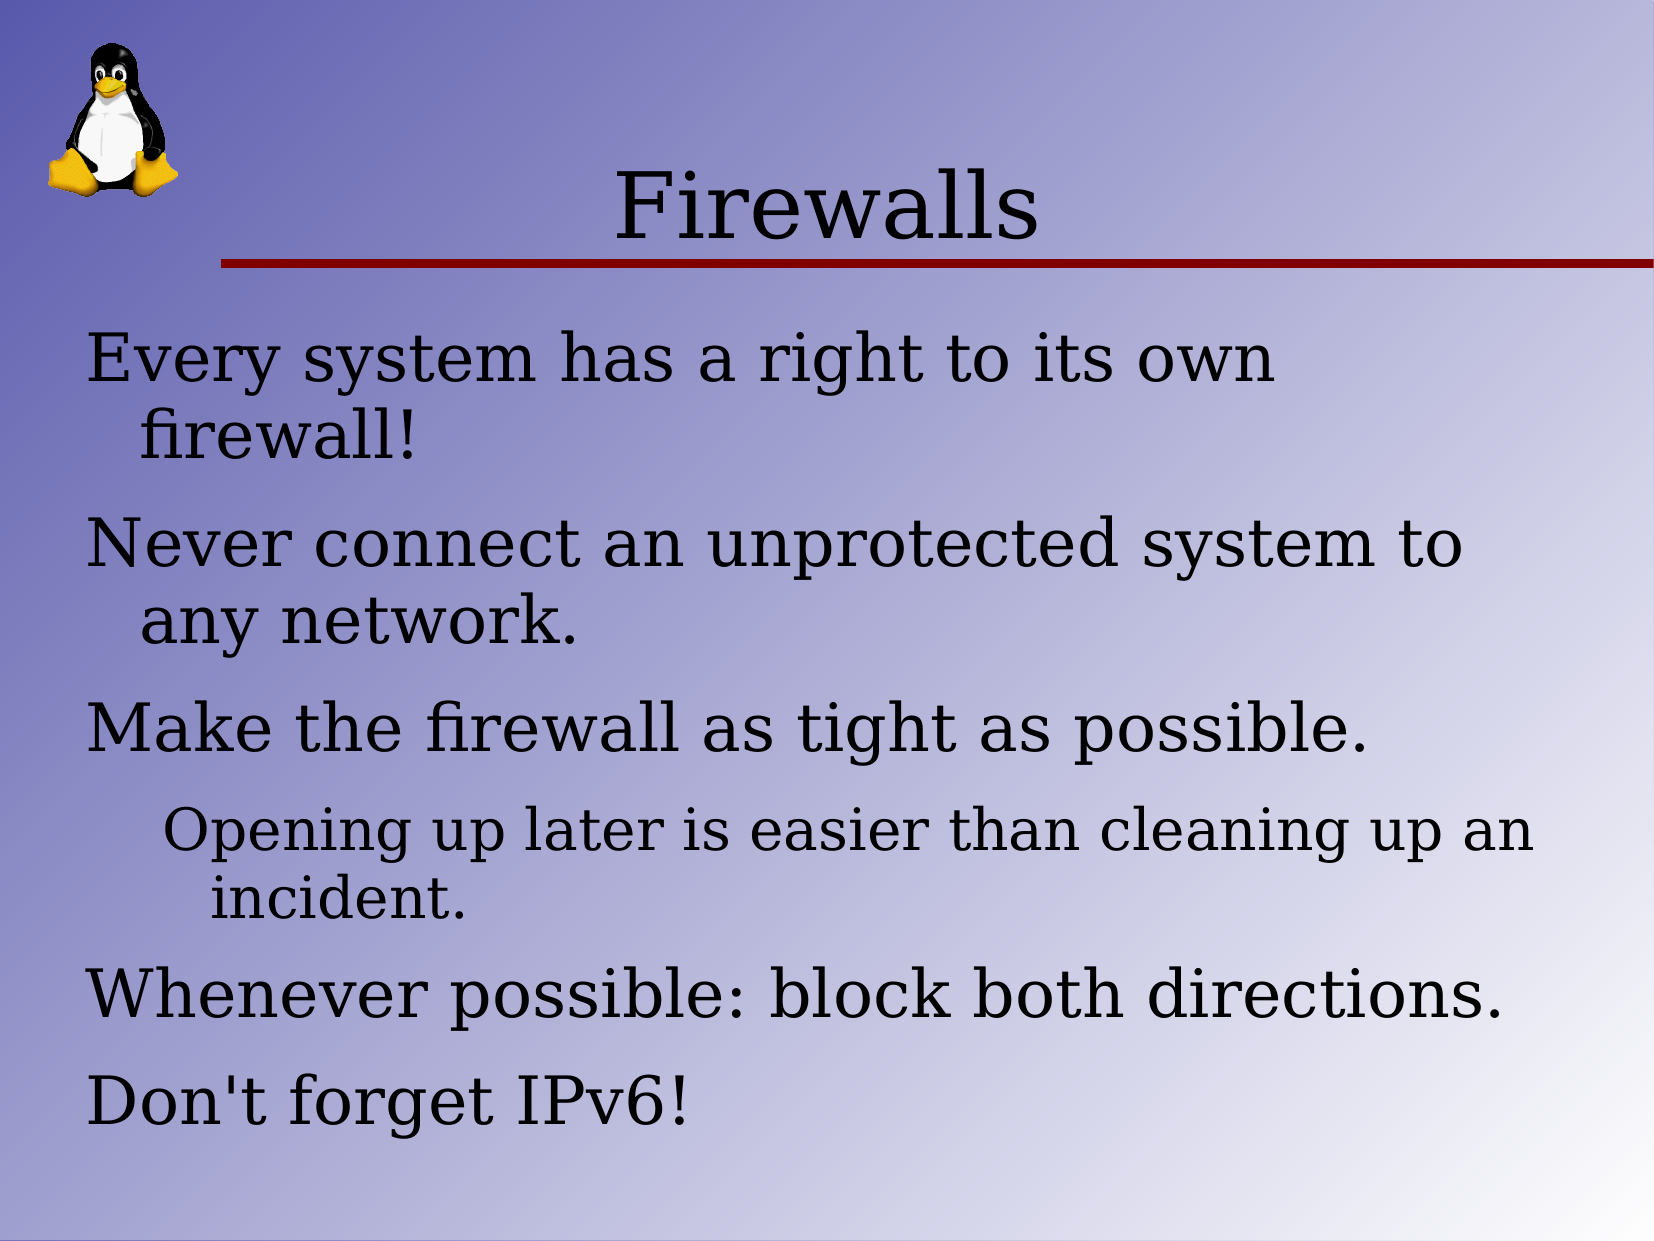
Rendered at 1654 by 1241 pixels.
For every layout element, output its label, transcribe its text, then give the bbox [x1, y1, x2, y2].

title Firewalls [121, 102, 1534, 311]
picture [48, 43, 178, 197]
list Every system has a right to its own firewall! Never connect an unprotected system to any network. Make the firewall as tight as possible. Opening up later is easier than cleaning up an incident. Whenever possible: block both directions. Don't forget IPv6! [68, 319, 1575, 1141]
